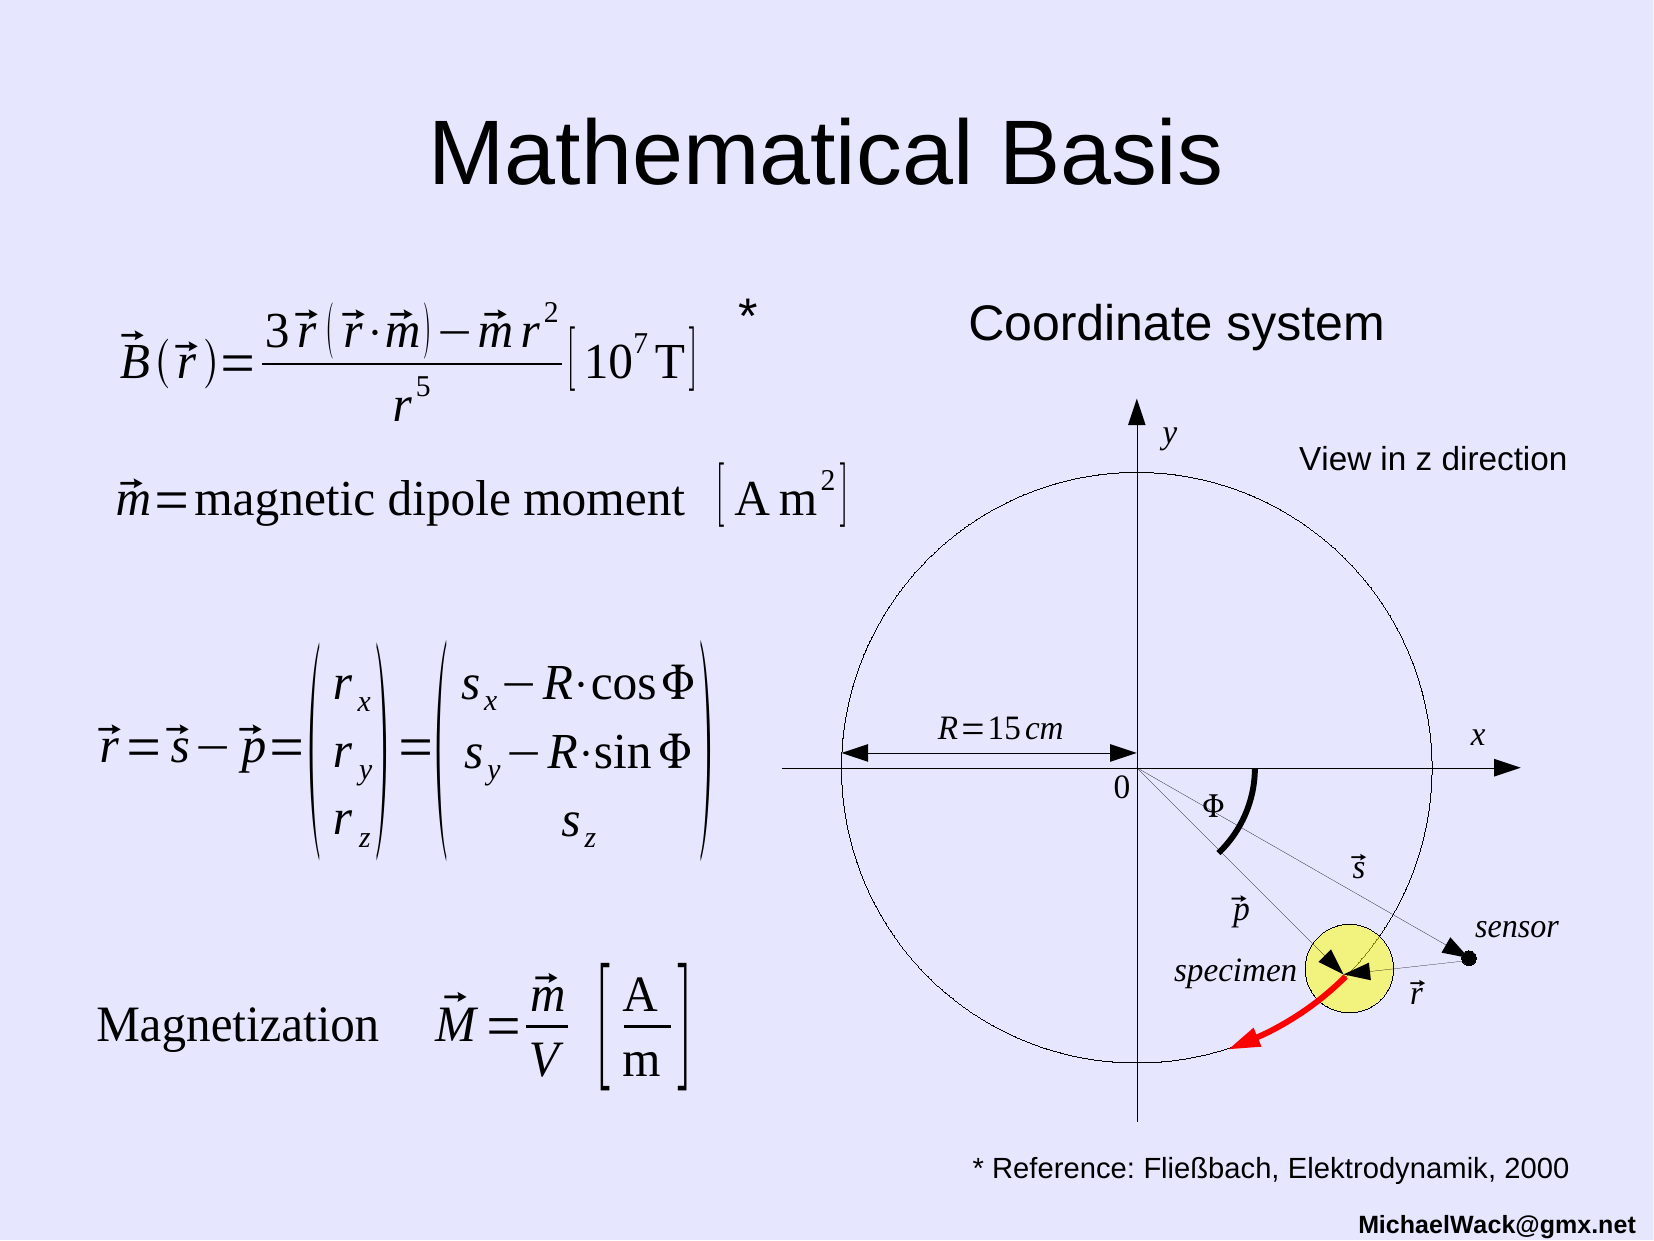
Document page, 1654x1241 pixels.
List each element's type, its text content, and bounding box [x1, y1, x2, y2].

text_box * Reference: Fließbach, Elektrodynamik, 2000 [972, 1151, 1570, 1185]
chart [1222, 889, 1256, 929]
text_box * [738, 287, 758, 344]
chart [90, 637, 729, 865]
chart [1151, 413, 1183, 452]
text_box [1461, 950, 1477, 961]
text_box [1305, 944, 1394, 1013]
chart [1195, 802, 1231, 827]
text_box [1313, 924, 1394, 973]
chart [1467, 907, 1565, 945]
chart [108, 460, 857, 531]
chart [1402, 974, 1432, 1013]
chart [1195, 785, 1231, 821]
chart [1107, 767, 1137, 806]
title Mathematical Basis [82, 49, 1571, 257]
text_box [1462, 960, 1476, 966]
chart [1166, 951, 1304, 990]
chart [88, 960, 702, 1093]
chart [110, 295, 707, 432]
chart [1461, 715, 1491, 753]
chart [1343, 848, 1373, 886]
chart [930, 708, 1069, 747]
text_box View in z direction [1299, 440, 1568, 479]
text_box Coordinate system [968, 295, 1386, 352]
